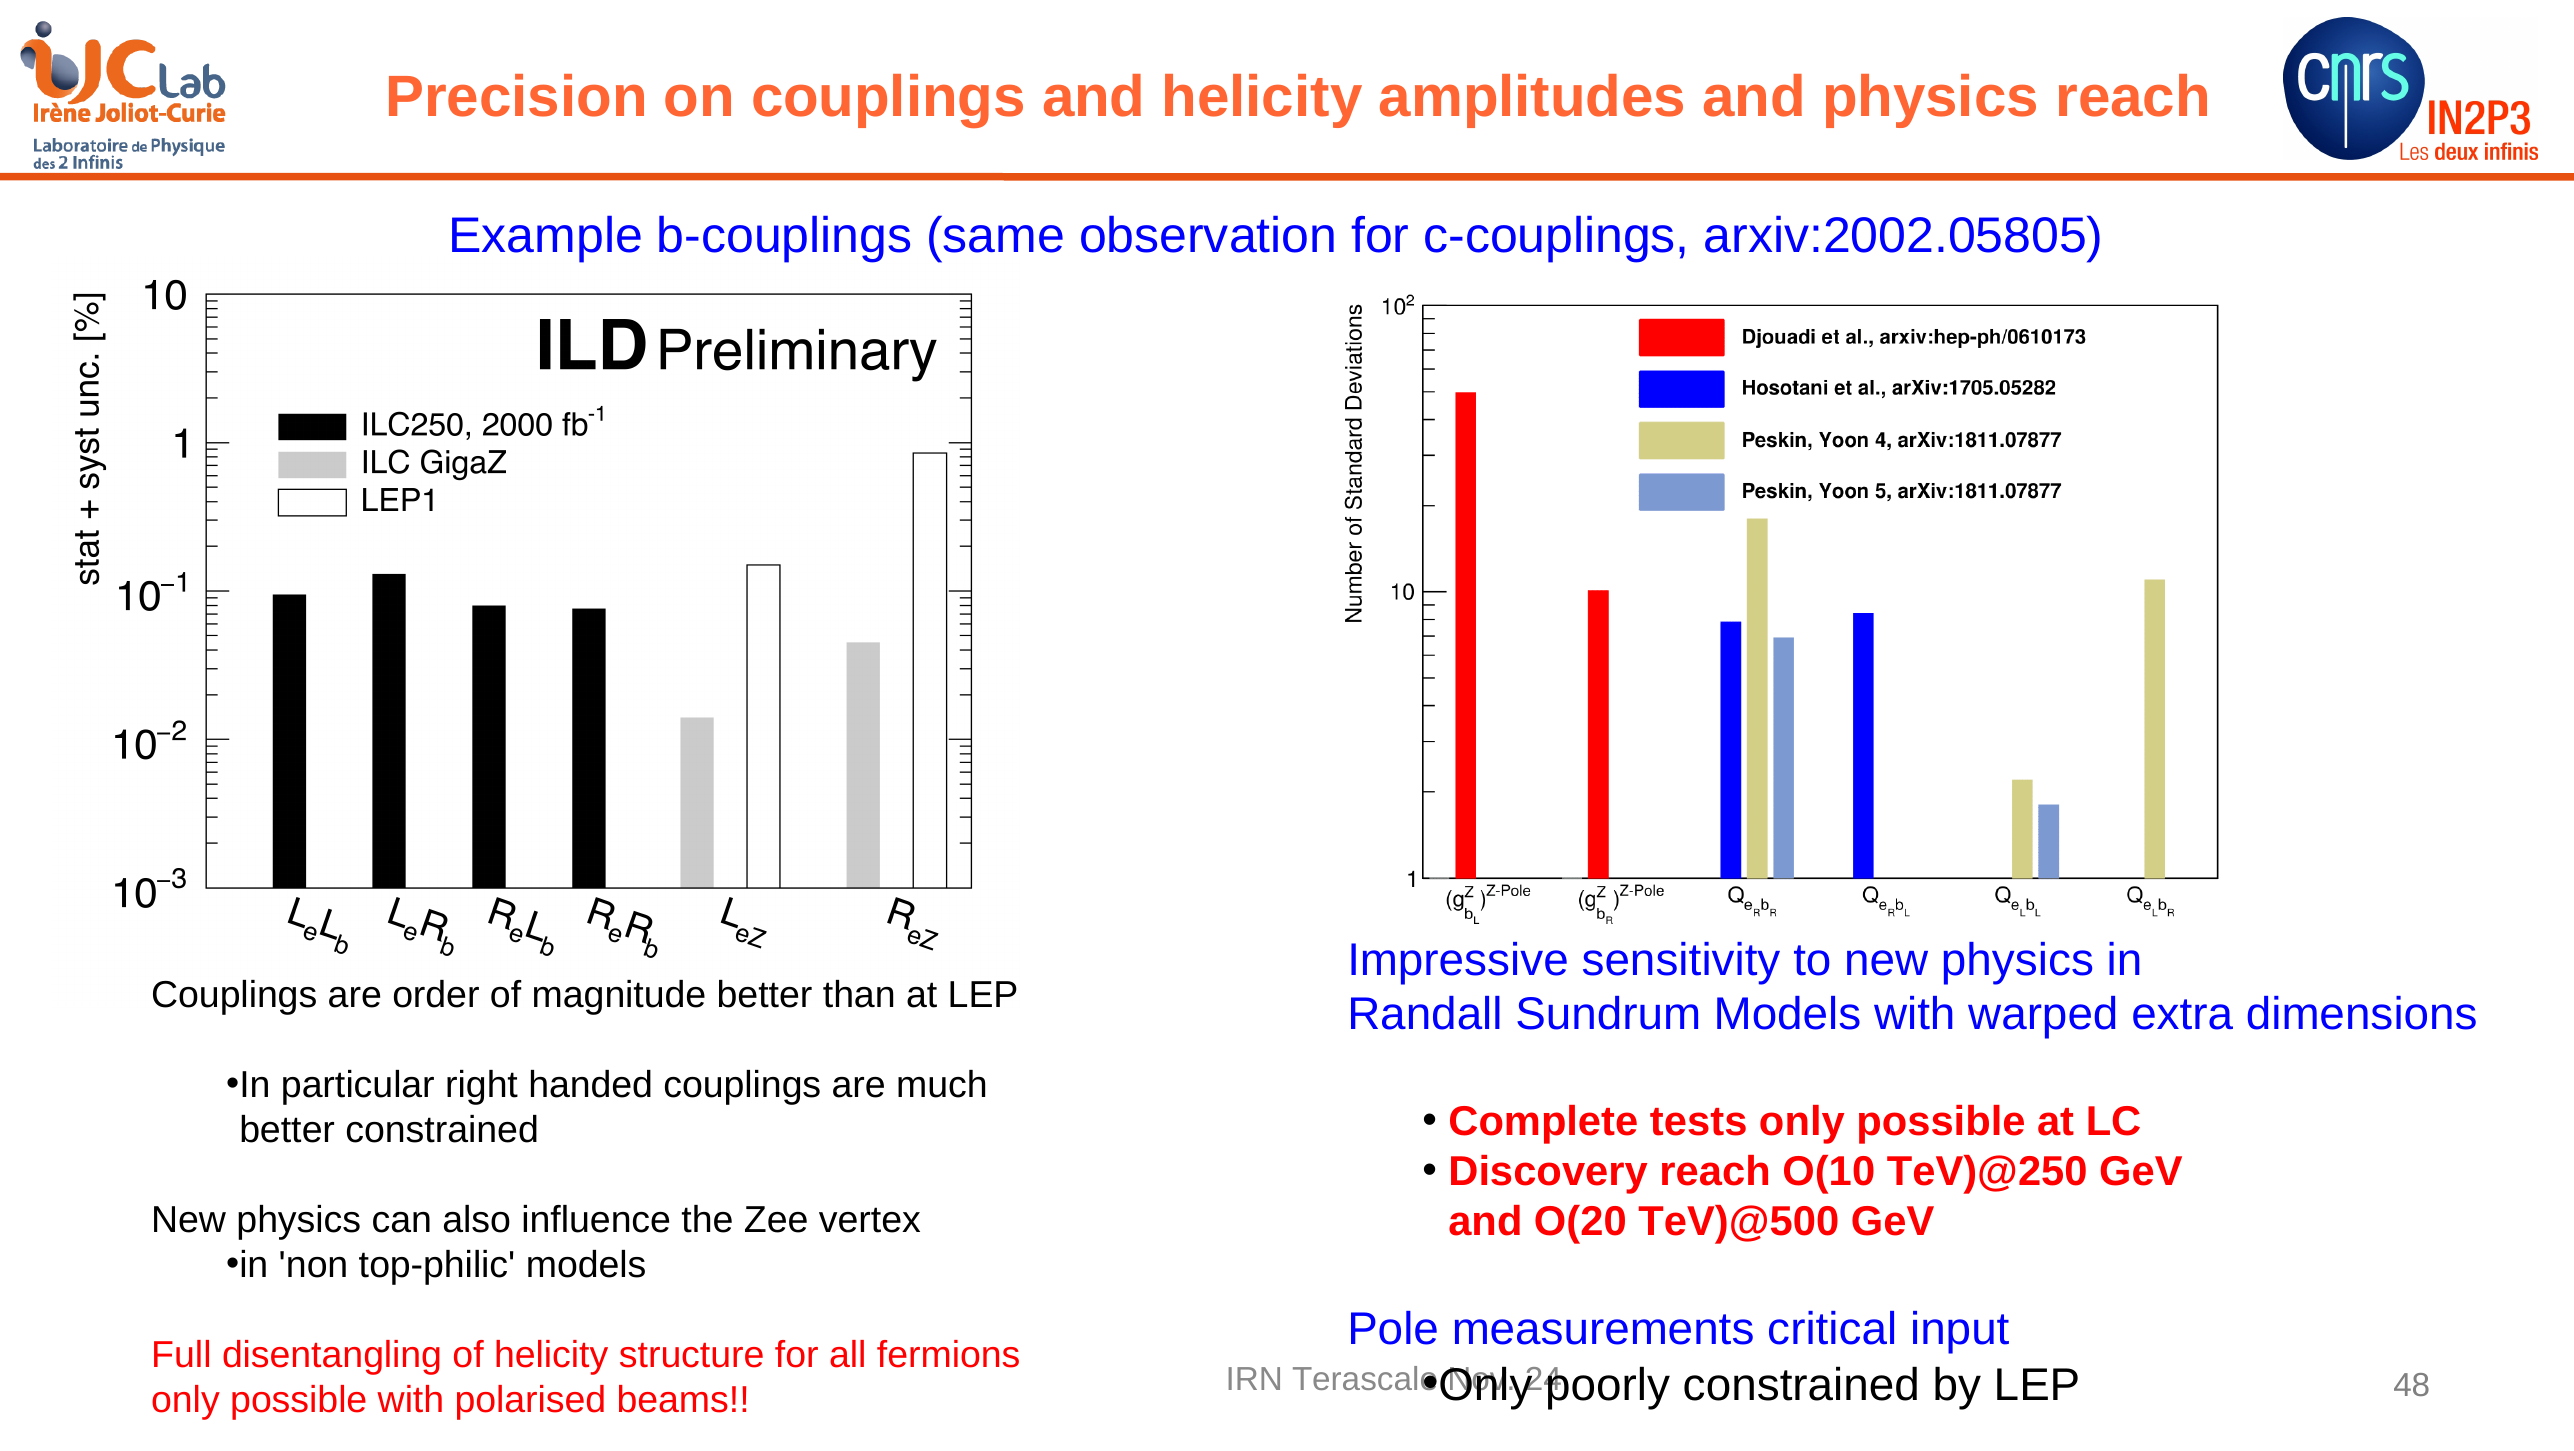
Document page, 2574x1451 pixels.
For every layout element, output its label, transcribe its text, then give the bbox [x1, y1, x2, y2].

picture [1313, 226, 2327, 957]
picture [51, 256, 1020, 1008]
text_box Example b-couplings (same observation for c-couplings, arxiv:2002.05805) [433, 195, 2121, 271]
picture [2394, 17, 2538, 160]
text_box Impressive sensitivity to new physics in Randall Sundrum Models with warped extra dimensions Complete tests only possible at LC Discovery reach O(10 TeV)@250 GeV and O(20 TeV)@500 GeV Pole measurements critical input Only poorly constrained by LEP [1332, 921, 2574, 1451]
picture [4, 6, 241, 184]
title Precision on couplings and helicity amplitudes and physics reach [205, 16, 2394, 170]
text_box Couplings are order of magnitude better than at LEP In particular right handed couplings are much better constrained New physics can also influence the Zee vertex in 'non top-philic' models Full disentangling of helicity structure for all fermions only possible with polarised beams!! [136, 962, 1332, 1451]
